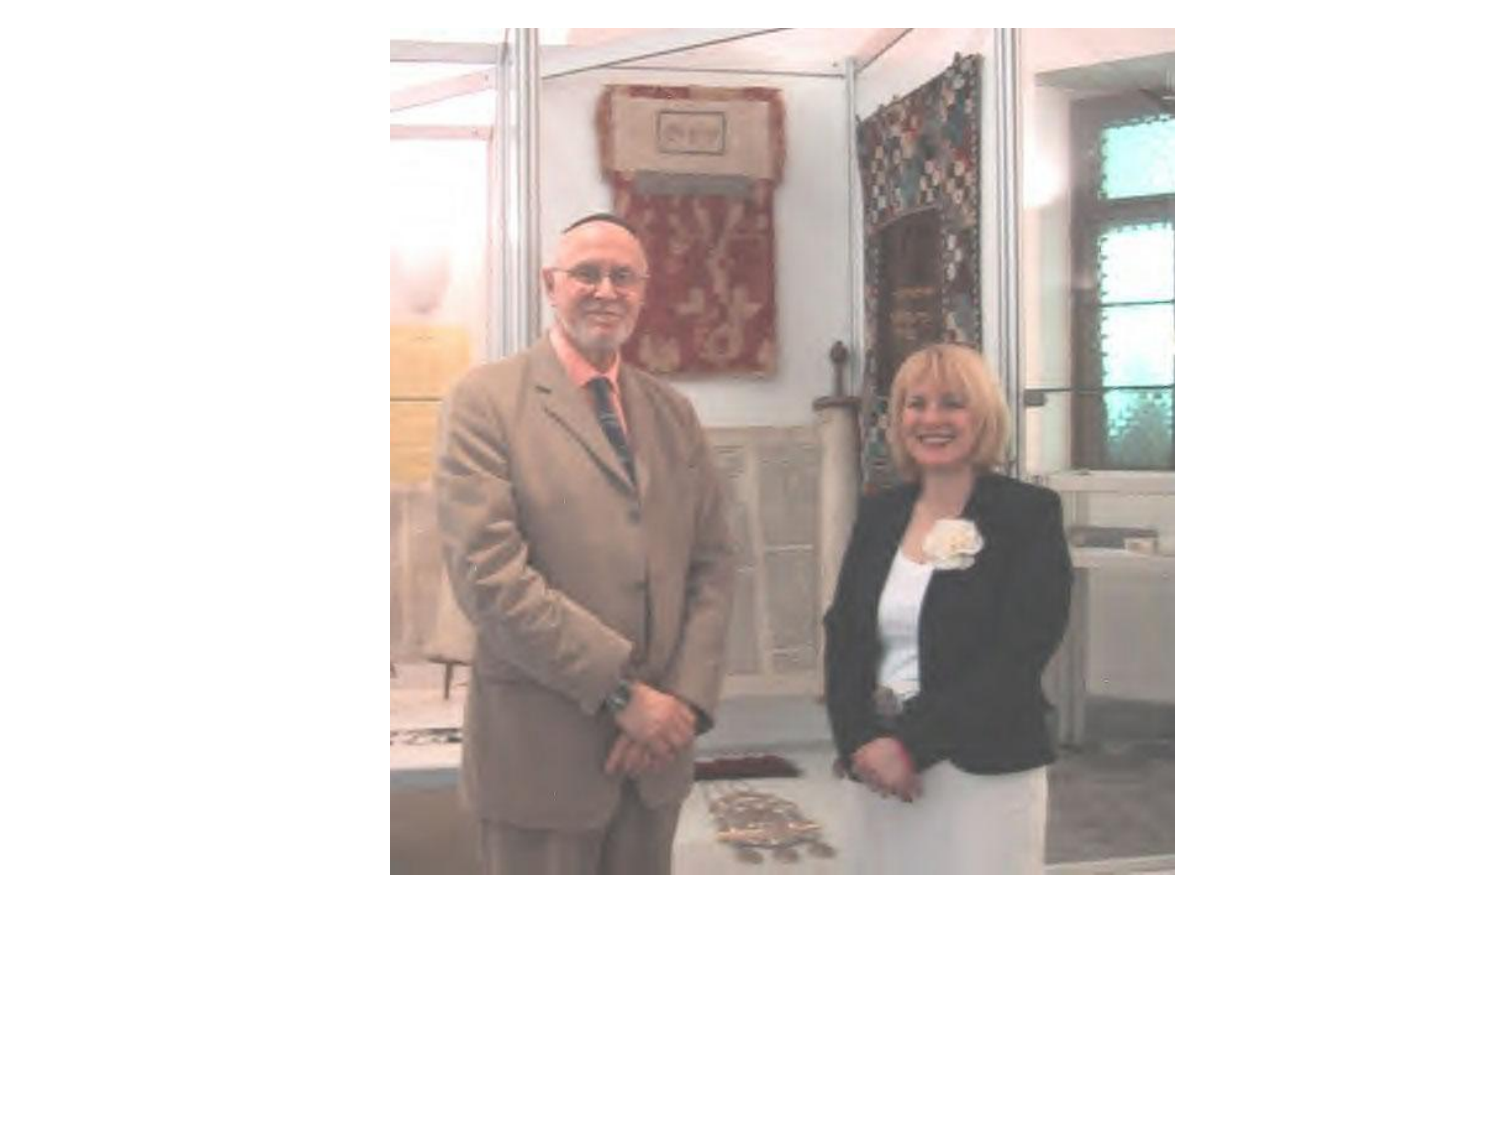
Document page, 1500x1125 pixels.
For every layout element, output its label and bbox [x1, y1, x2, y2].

picture [390, 28, 1175, 875]
